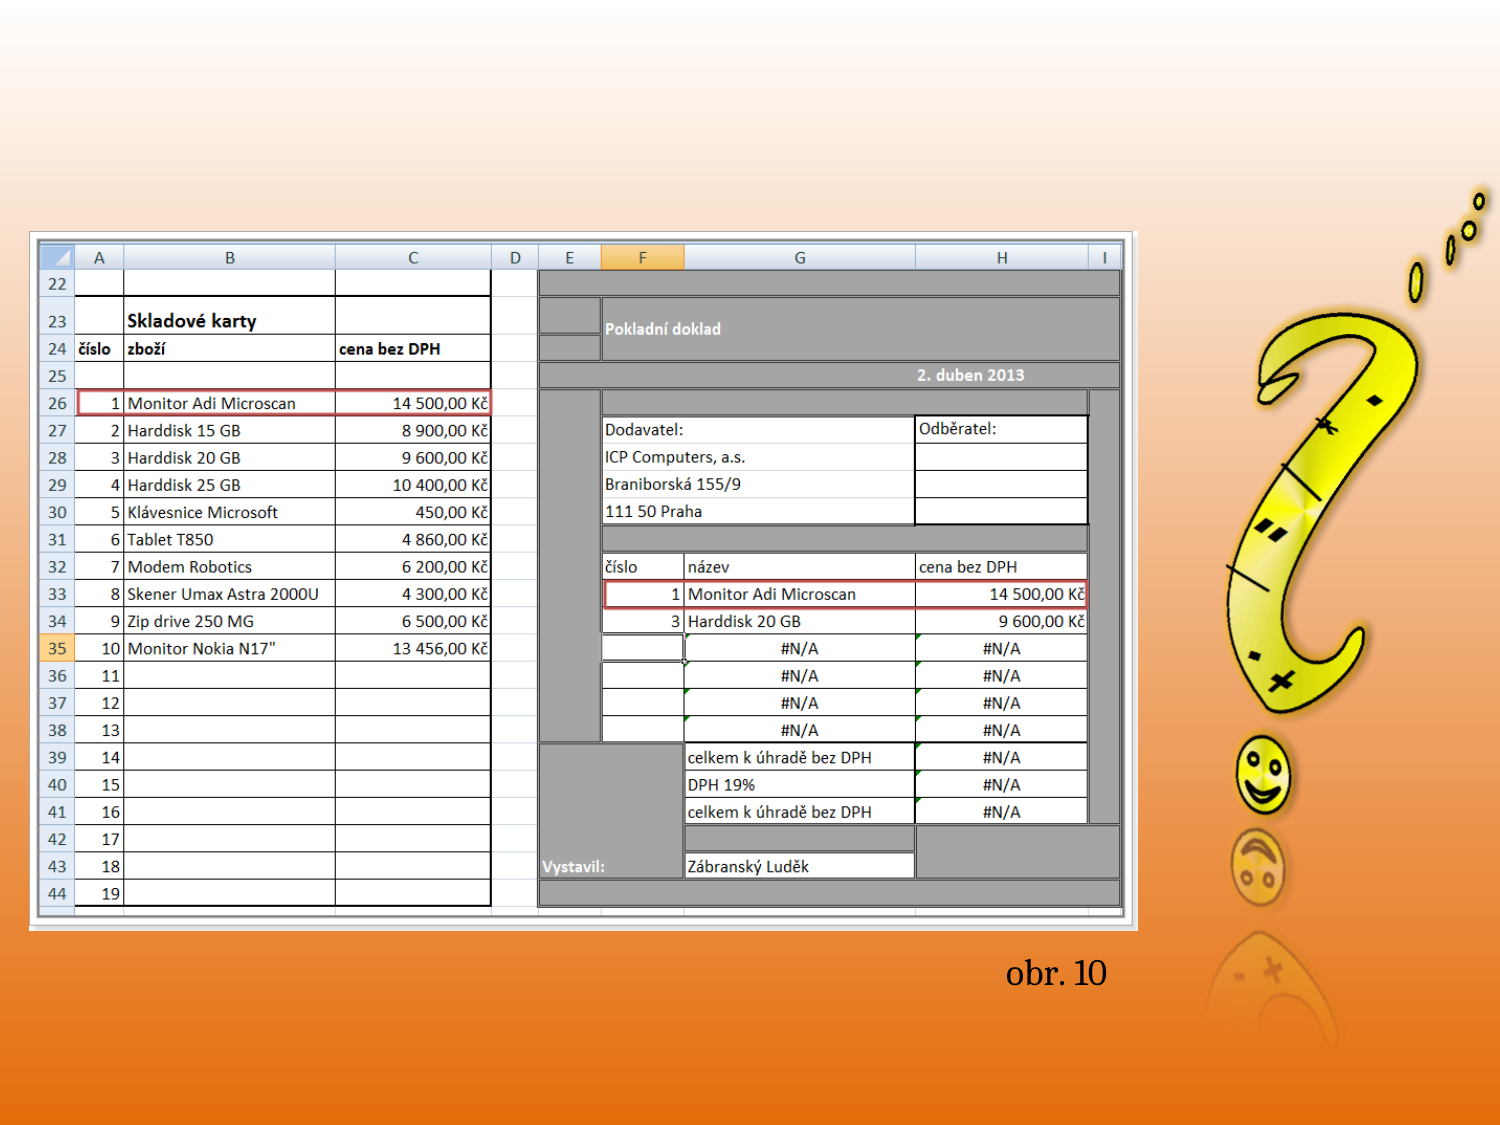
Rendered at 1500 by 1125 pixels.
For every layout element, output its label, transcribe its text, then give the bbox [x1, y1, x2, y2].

text_box obr. 10 [991, 940, 1123, 1001]
picture [1171, 160, 1500, 1125]
picture [29, 231, 1138, 931]
